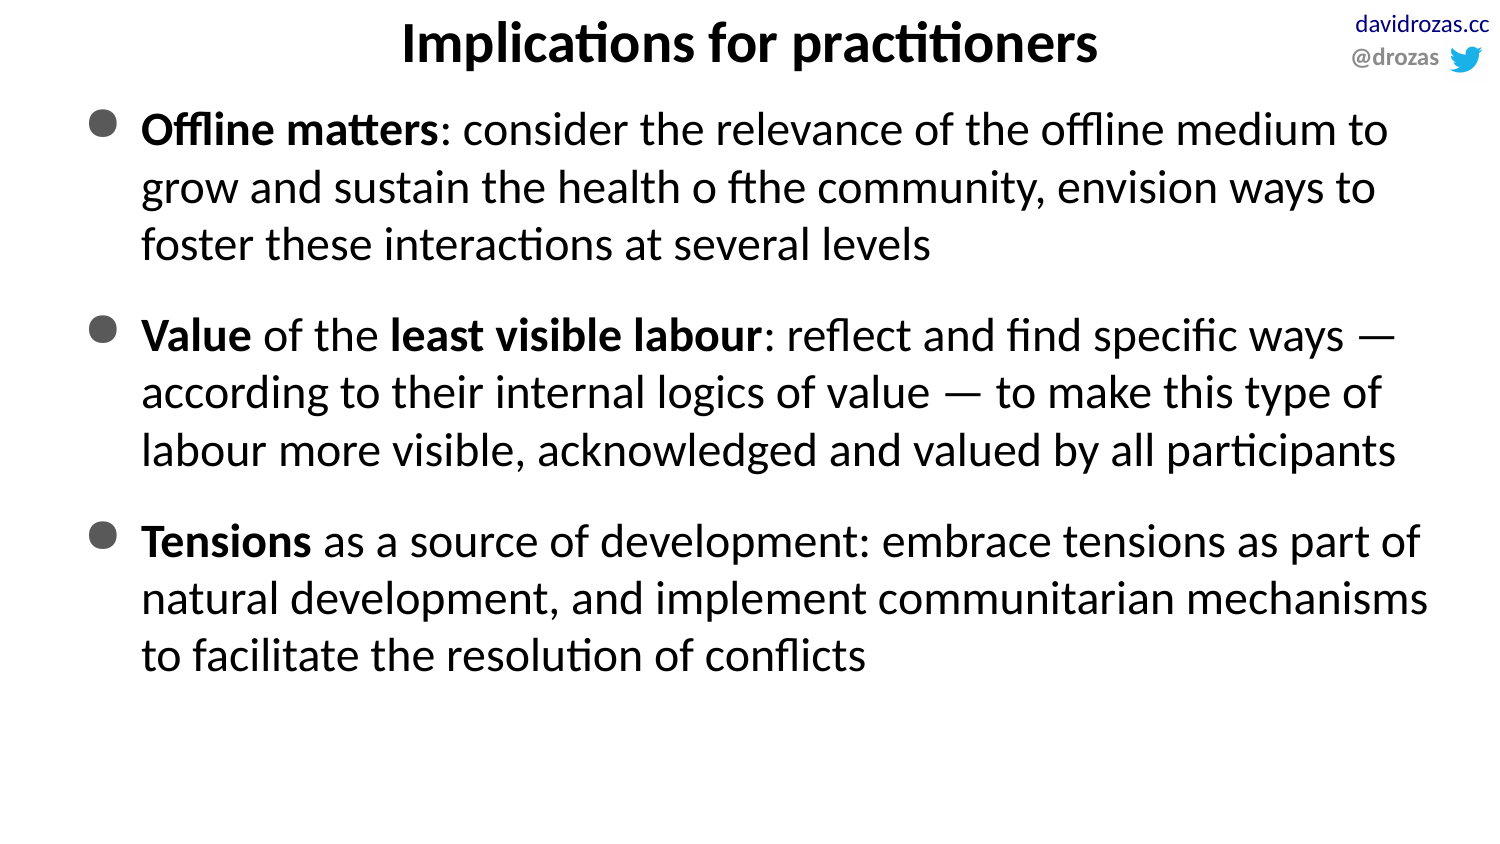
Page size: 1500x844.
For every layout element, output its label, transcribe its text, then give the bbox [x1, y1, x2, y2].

text_box @drozas [1330, 37, 1443, 73]
text_box davidrozas.cc [1340, 5, 1500, 46]
title Implications for practitioners [51, 0, 1449, 82]
list Offline matters: consider the relevance of the offline medium to grow and sustain the health o fthe community, envision ways to foster these interactions at several levels Value of the least visible labour: reflect and find specific ways — according to their internal logics of value — to make this type of labour more visible, acknowledged and valued by all participants Tensions as a source of development: embrace tensions as part of natural development, and implement communitarian mechanisms to facilitate the resolution of conflicts [51, 82, 1449, 644]
picture [1443, 46, 1489, 82]
